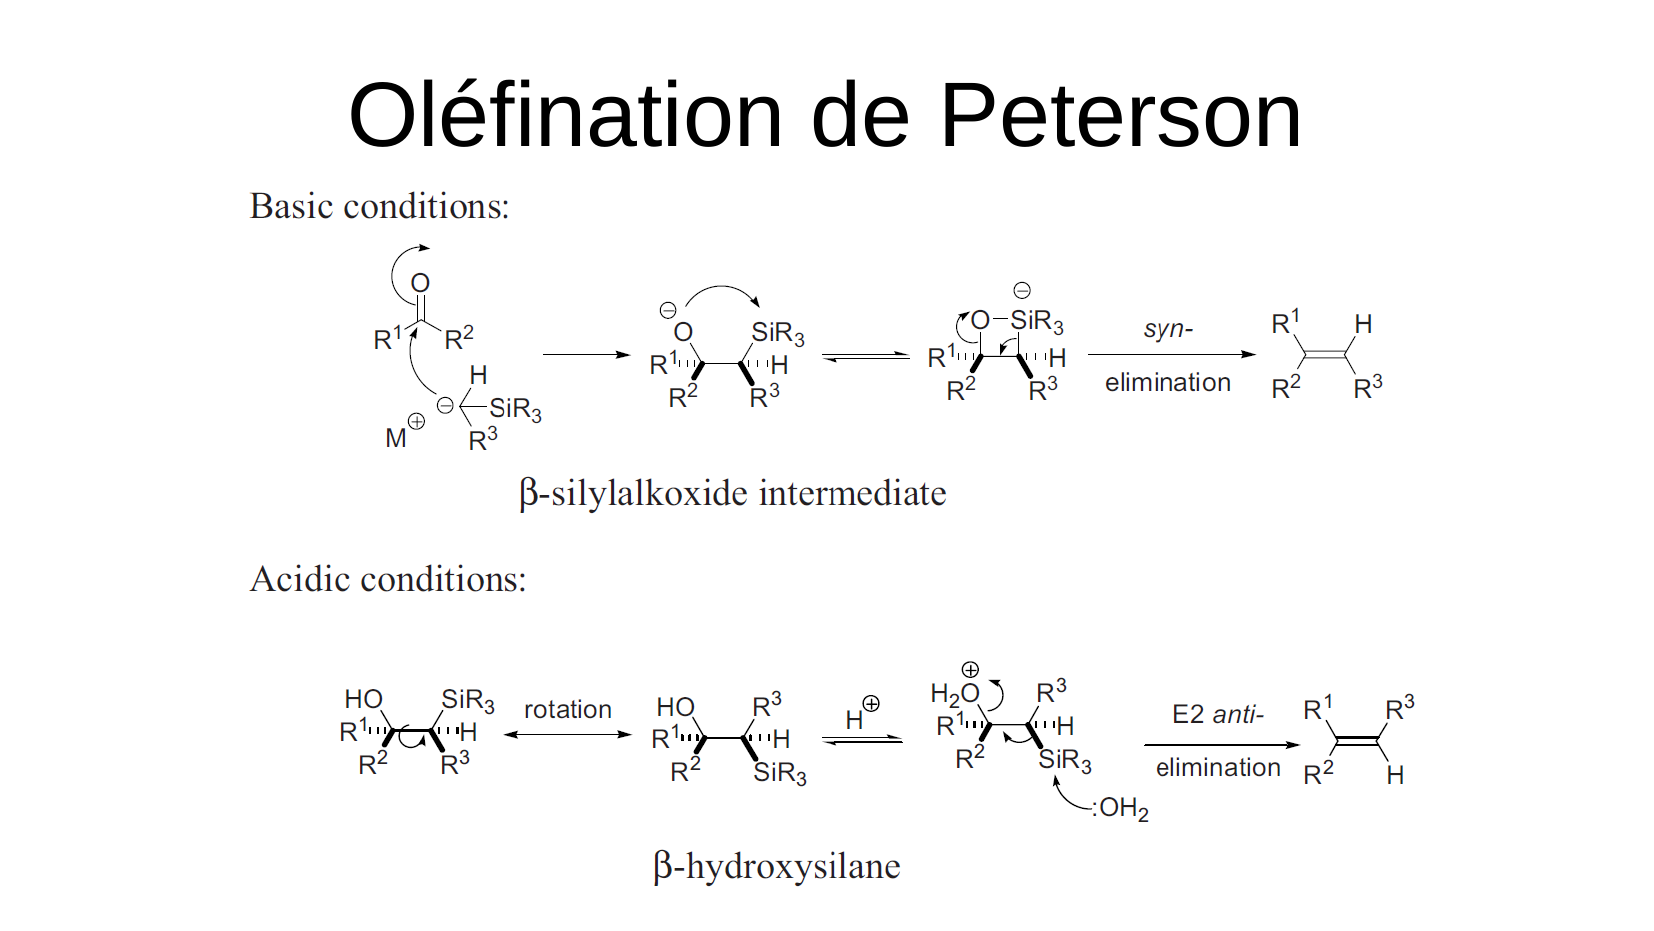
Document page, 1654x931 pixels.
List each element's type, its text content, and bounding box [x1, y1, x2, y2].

title Oléfination de Peterson [82, 37, 1571, 193]
picture [175, 166, 1489, 910]
